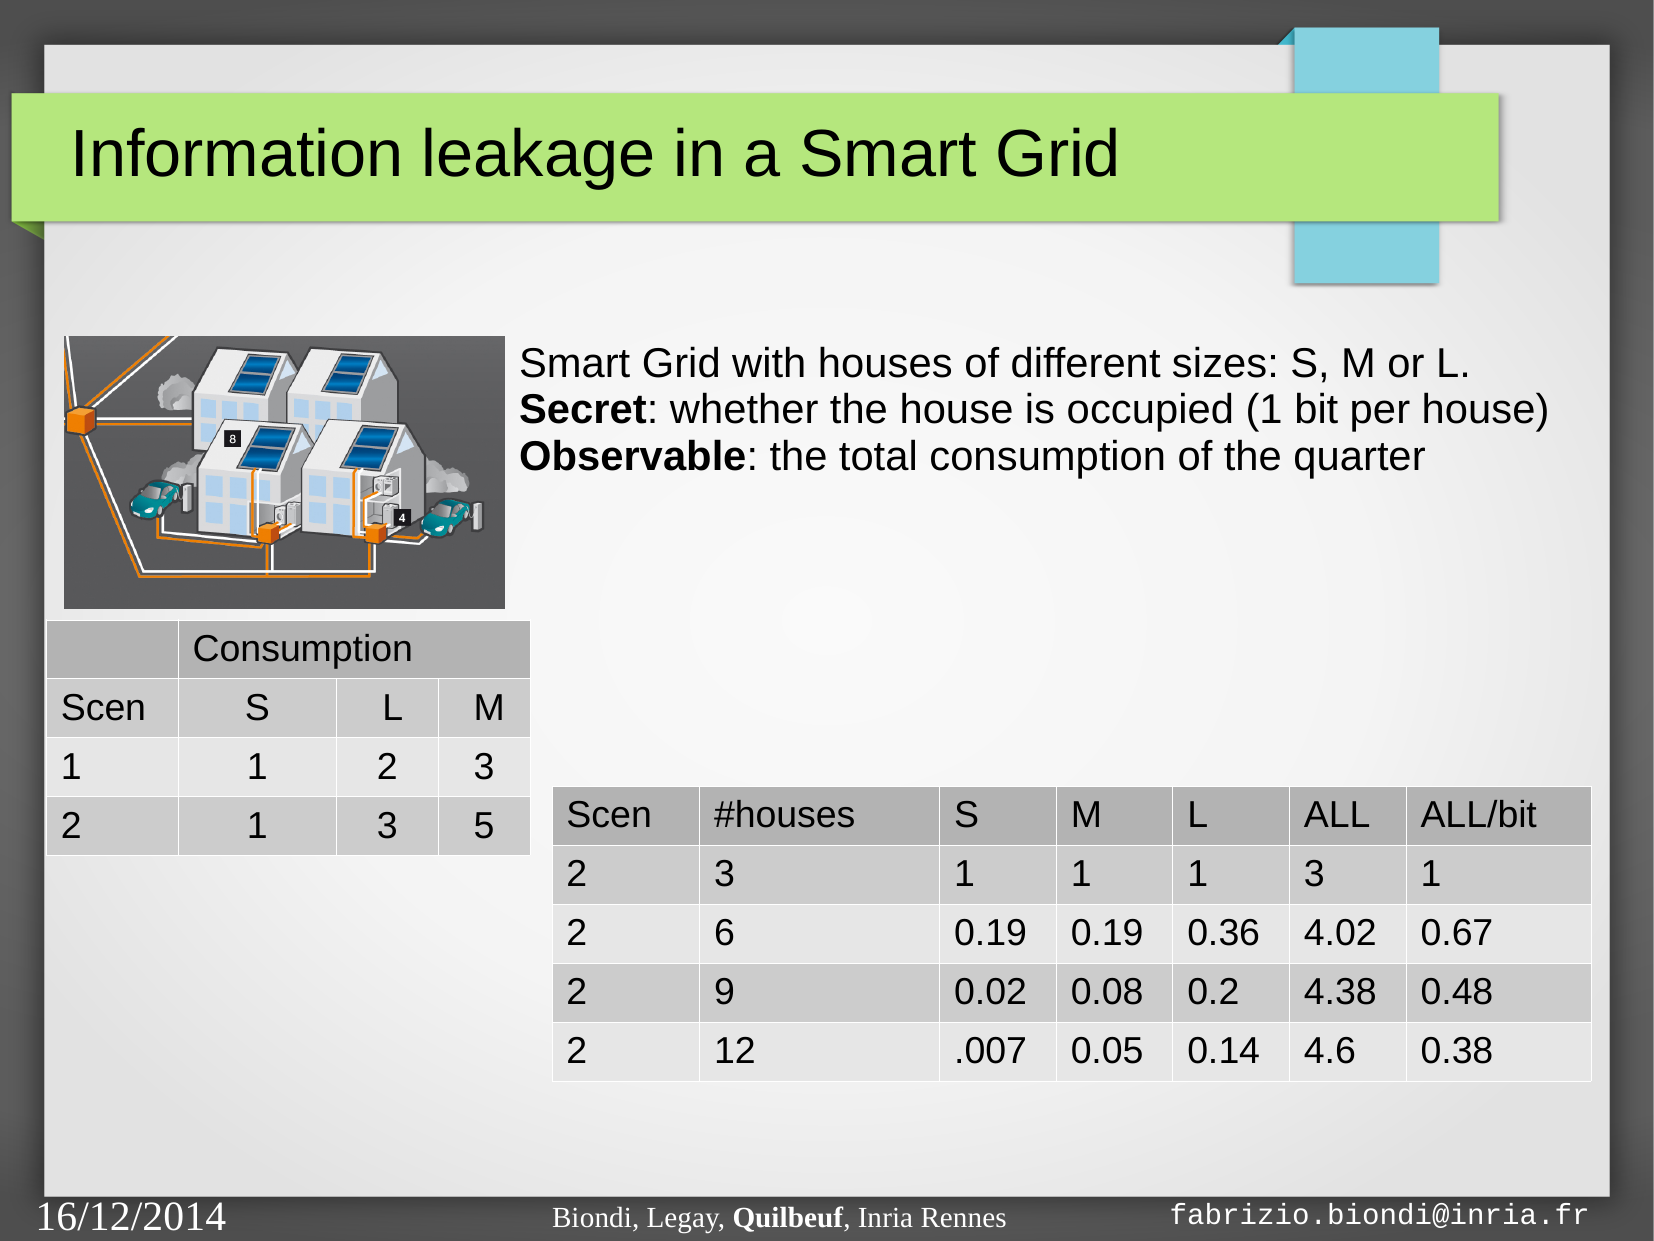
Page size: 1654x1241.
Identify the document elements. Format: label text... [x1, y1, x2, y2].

table_cell 0.19 [1057, 905, 1172, 963]
table_cell 1 [1057, 846, 1172, 904]
title Information leakage in a Smart Grid [70, 94, 1583, 213]
table_cell 1 [179, 738, 336, 796]
table_cell M [439, 679, 530, 737]
table_cell 2 [553, 905, 699, 963]
table_cell Scen [47, 679, 178, 737]
table_cell 5 [439, 797, 530, 855]
table_header S [940, 787, 1056, 845]
table_header Scen [553, 787, 699, 845]
picture [0, 0, 1654, 1241]
table_cell 2 [47, 797, 178, 855]
table_cell 0.05 [1057, 1023, 1172, 1081]
table_cell 1 [179, 797, 336, 855]
table_cell S [179, 679, 336, 737]
table_cell 2 [553, 1023, 699, 1081]
table_cell 4.6 [1290, 1023, 1406, 1081]
table_cell 12 [700, 1023, 939, 1081]
table_cell 0.2 [1173, 964, 1289, 1022]
table_header #houses [700, 787, 939, 845]
table_cell 0.38 [1407, 1023, 1591, 1081]
table_cell 0.67 [1407, 905, 1591, 963]
table_cell 3 [337, 797, 438, 855]
table_cell 1 [940, 846, 1056, 904]
table_cell 0.02 [940, 964, 1056, 1022]
table_cell 4.02 [1290, 905, 1406, 963]
table_cell 6 [700, 905, 939, 963]
table_cell 2 [337, 738, 438, 796]
table_cell 1 [1407, 846, 1591, 904]
table_cell 4.38 [1290, 964, 1406, 1022]
table_cell 0.48 [1407, 964, 1591, 1022]
table_cell .007 [940, 1023, 1056, 1081]
table_cell 1 [47, 738, 178, 796]
table_header Consumption [179, 621, 530, 678]
table_cell 0.08 [1057, 964, 1172, 1022]
table_cell 3 [1290, 846, 1406, 904]
table_cell 0.14 [1173, 1023, 1289, 1081]
table_cell 2 [553, 964, 699, 1022]
table_cell 0.36 [1173, 905, 1289, 963]
table_cell 3 [700, 846, 939, 904]
table_header ALL [1290, 787, 1406, 845]
table_cell 1 [1173, 846, 1289, 904]
table_header M [1057, 787, 1172, 845]
table_cell L [337, 679, 438, 737]
table_header ALL/bit [1407, 787, 1591, 845]
table_header [47, 621, 178, 678]
table_header L [1173, 787, 1289, 845]
text_box Smart Grid with houses of different sizes: S, M or L. Secret: whether the house is occupied (1 bit per house) Observable: the total consumption of the quarter [504, 332, 1619, 638]
table_cell 0.19 [940, 905, 1056, 963]
table_cell 2 [553, 846, 699, 904]
table_cell 9 [700, 964, 939, 1022]
table_cell 3 [439, 738, 530, 796]
